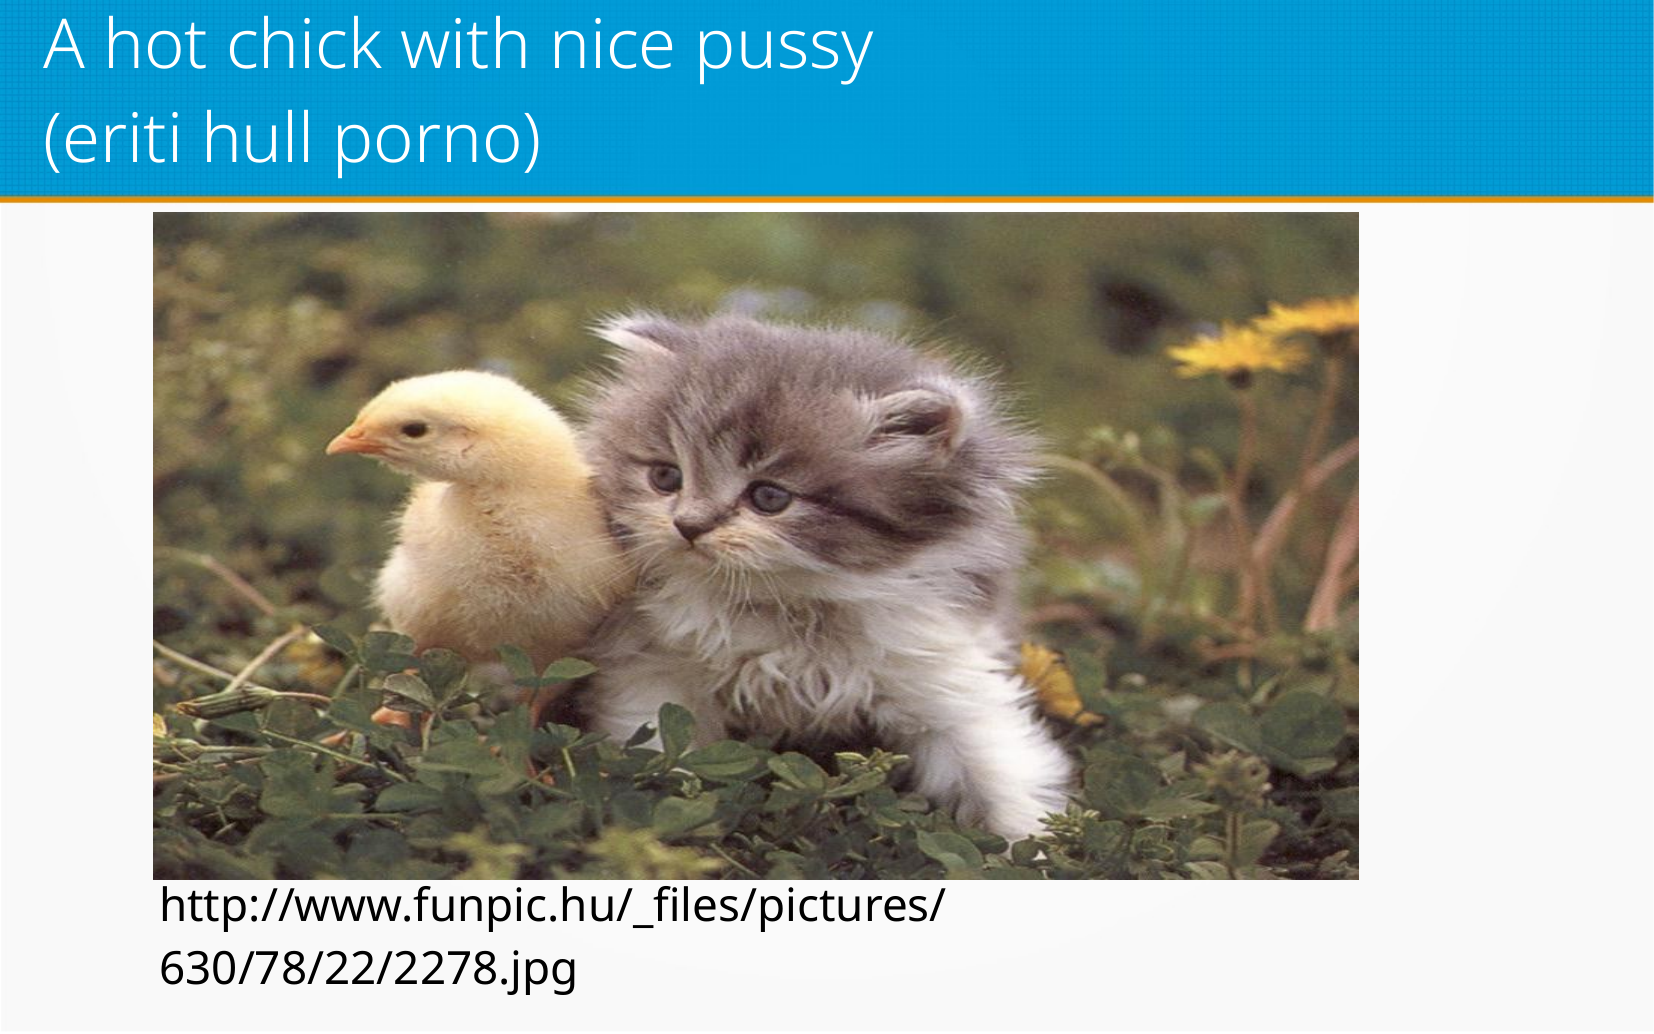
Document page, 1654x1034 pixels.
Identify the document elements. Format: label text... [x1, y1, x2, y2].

title A hot chick with nice pussy (eriti hull porno) [43, 0, 1619, 184]
picture [0, 195, 1654, 1034]
text_box http://www.funpic.hu/_files/pictures/630/78/22/2278.jpg [153, 880, 1088, 995]
